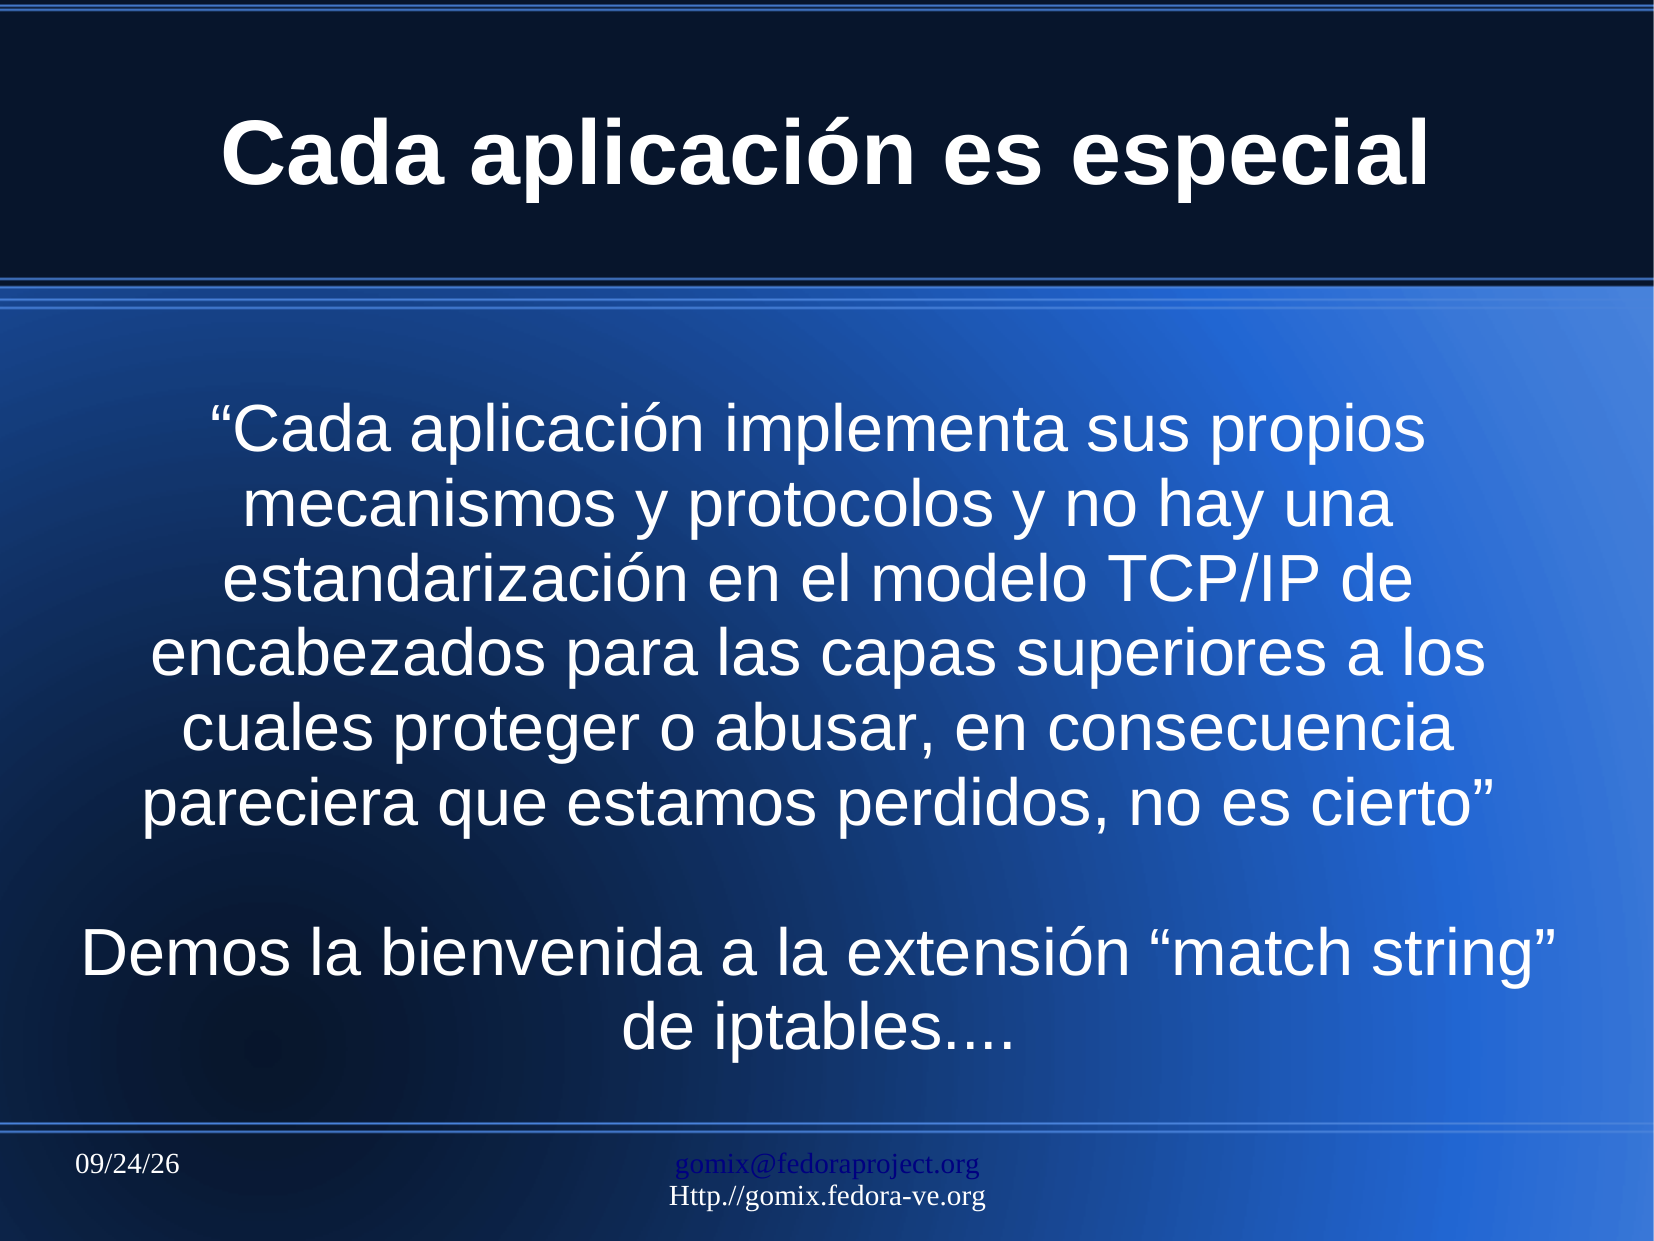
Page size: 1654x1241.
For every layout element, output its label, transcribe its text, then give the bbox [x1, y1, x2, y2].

subtitle “Cada aplicación implementa sus propios mecanismos y protocolos y no hay una estandarización en el modelo TCP/IP de encabezados para las capas superiores a los cuales proteger o abusar, en consecuencia pareciera que estamos perdidos, no es cierto” Demos la bienvenida a la extensión “match string” de iptables.... [75, 330, 1564, 1126]
picture [0, 0, 1654, 1241]
title Cada aplicación es especial [82, 49, 1571, 257]
